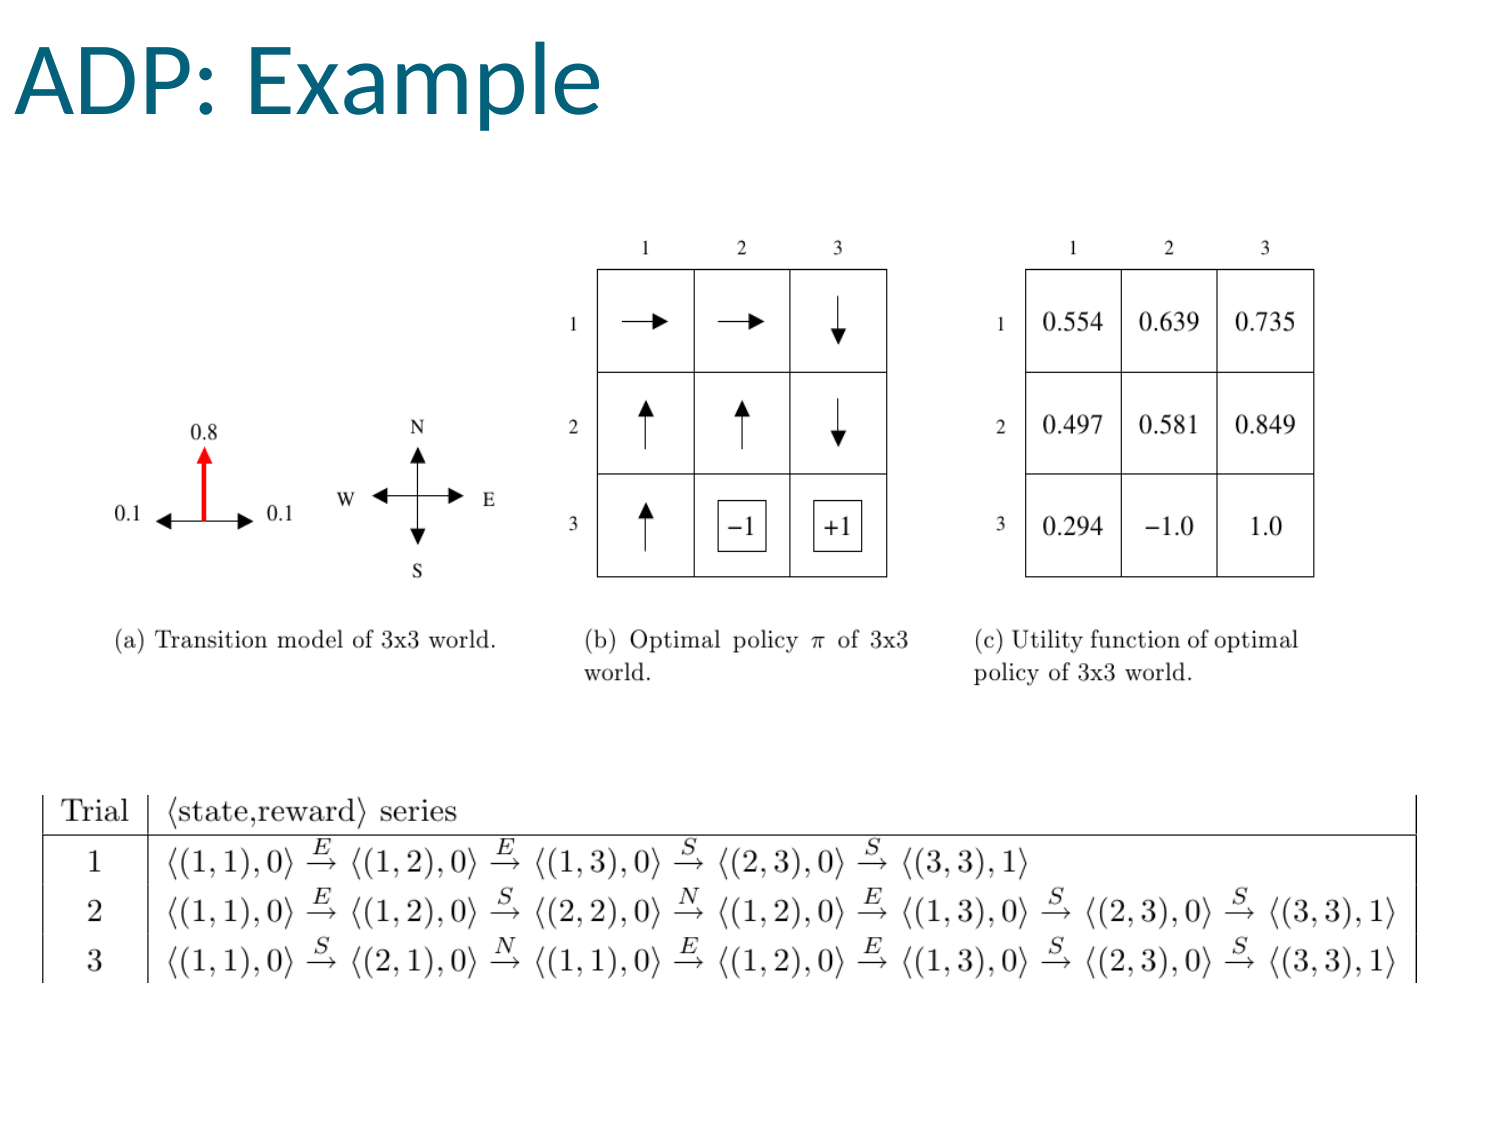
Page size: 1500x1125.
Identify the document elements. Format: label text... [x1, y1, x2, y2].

title ADP: Example [0, 0, 1500, 147]
picture [73, 171, 1360, 714]
picture [41, 795, 1417, 983]
